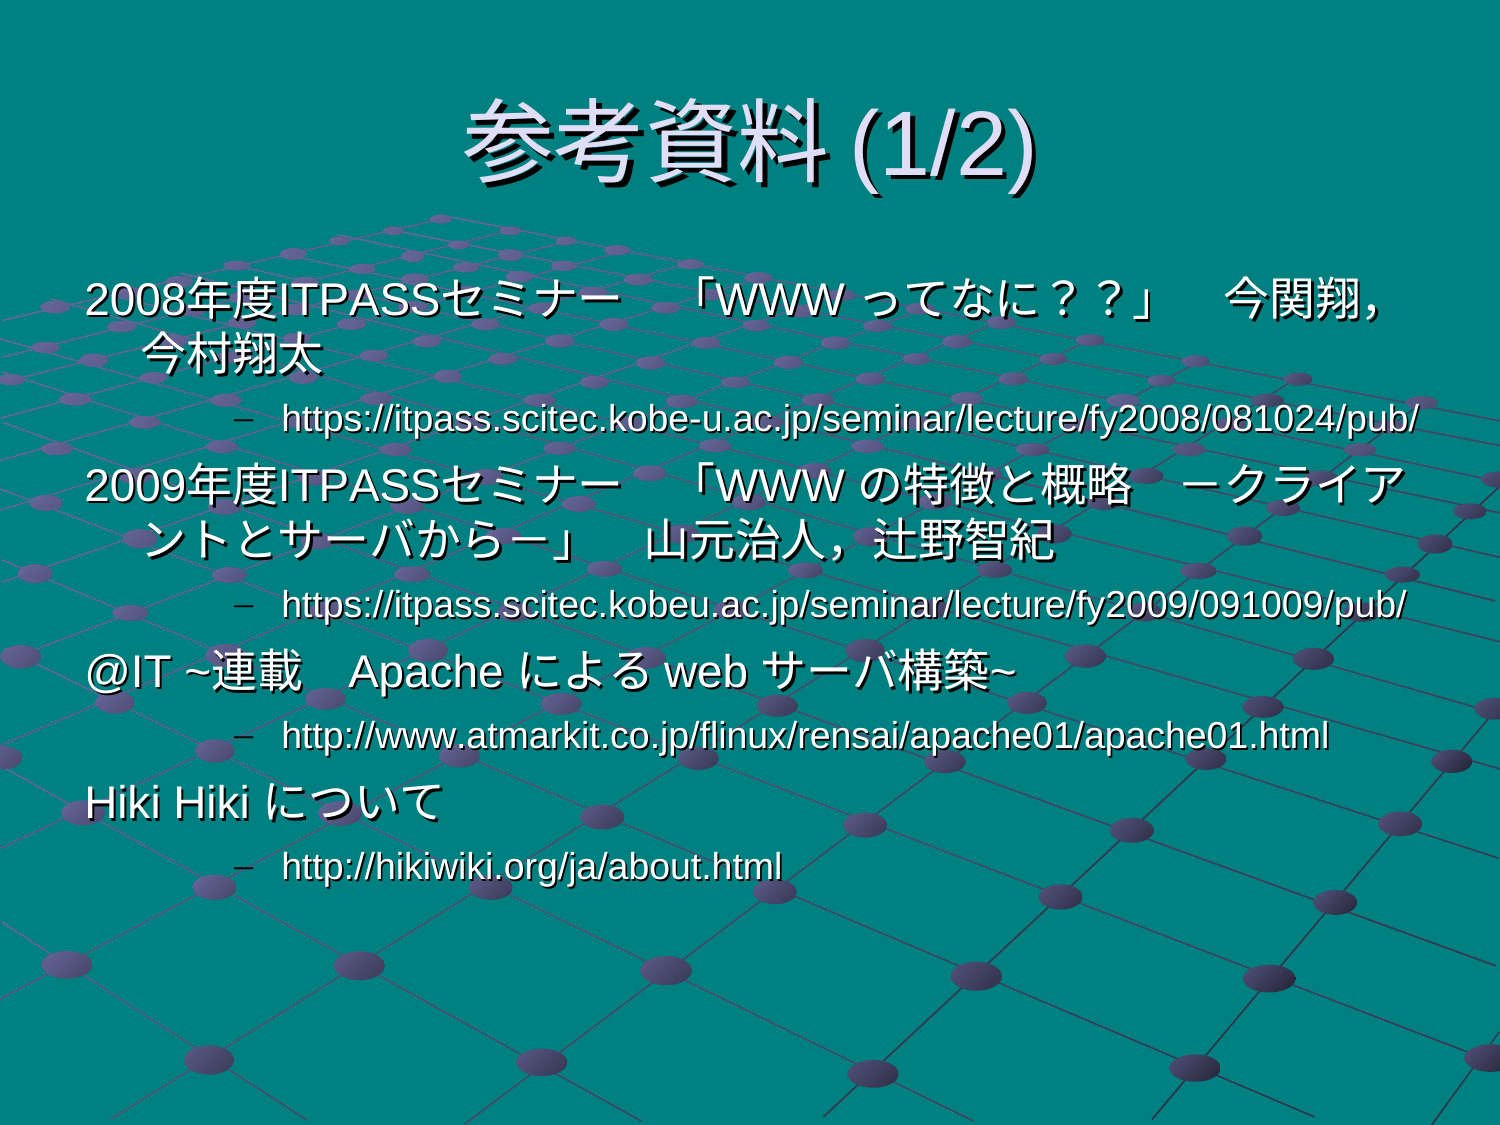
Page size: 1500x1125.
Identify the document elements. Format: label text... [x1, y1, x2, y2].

title 参考資料 (1/2) [75, 44, 1425, 233]
list 2008年度ITPASSセミナー 「WWW ってなに？？」 今関翔，今村翔太 https://itpass.scitec.kobe-u.ac.jp/seminar/lecture/fy2008/081024/pub/ 2009年度ITPASSセミナー 「WWW の特徴と概略 －クライアントとサーバから－」 山元治人，辻野智紀 https://itpass.scitec.kobeu.ac.jp/seminar/lecture/fy2009/091009/pub/ @IT ~連載 Apache による web サーバ構築~ http://www.atmarkit.co.jp/flinux/rensai/apache01/apache01.html Hiki Hiki について http://hikiwiki.org/ja/about.html [69, 261, 1447, 1086]
